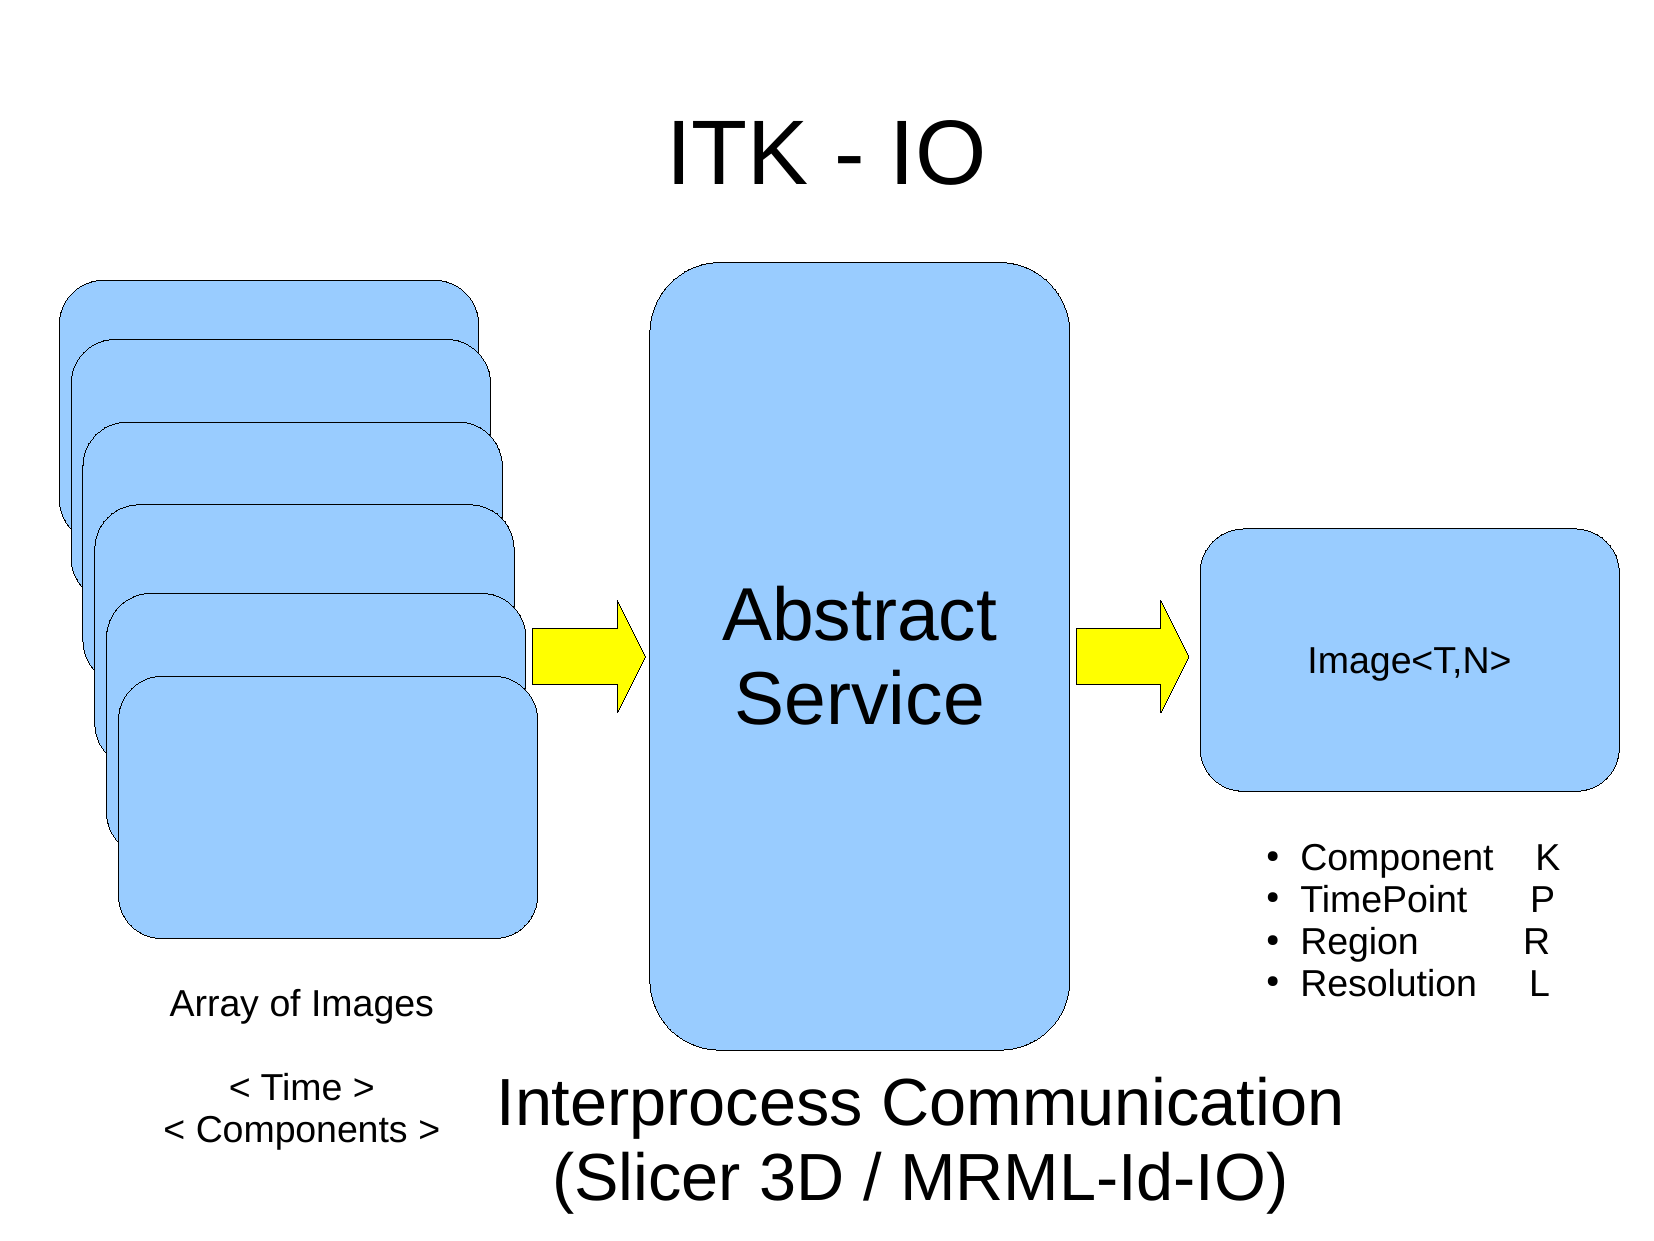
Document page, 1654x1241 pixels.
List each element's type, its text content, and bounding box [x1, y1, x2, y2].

title ITK - IO [82, 56, 1571, 250]
text_box Abstract Service [649, 262, 1070, 1051]
text_box [532, 600, 646, 713]
text_box [59, 280, 538, 939]
text_box Interprocess Communication (Slicer 3D / MRML-Id-IO) [452, 1057, 1390, 1223]
text_box Array of Images < Time > < Components > [95, 975, 509, 1158]
text_box Image<T,N> [1200, 528, 1620, 792]
text_box [1076, 600, 1189, 713]
text_box Component K TimePoint P Region R Resolution L [1251, 828, 1589, 1050]
